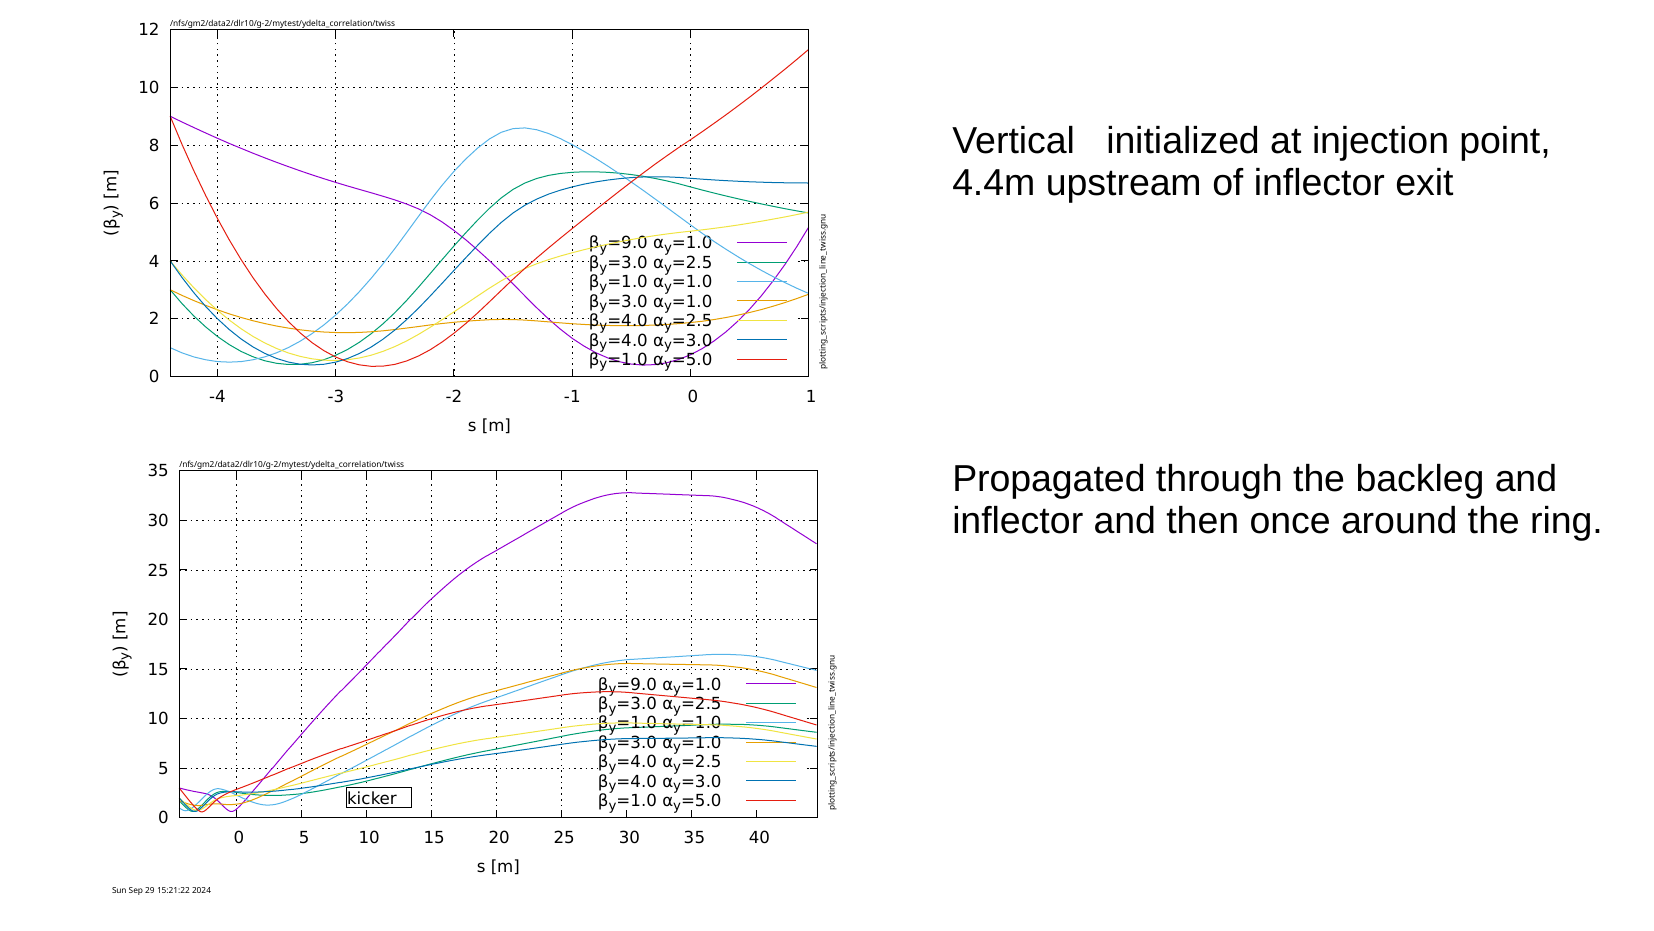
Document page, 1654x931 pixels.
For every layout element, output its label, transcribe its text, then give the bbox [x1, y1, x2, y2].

text_box y [664, 298, 671, 314]
text_box 0 [228, 827, 246, 848]
text_box =5.0 [680, 791, 722, 811]
text_box =5.0 [671, 349, 713, 370]
text_box 25 [142, 560, 170, 581]
text_box β [597, 791, 615, 811]
chart [809, 436, 928, 496]
text_box 8 [143, 136, 161, 156]
text_box 1 [800, 386, 818, 407]
text_box β [588, 233, 606, 247]
text_box 15 [418, 827, 446, 848]
text_box β [597, 752, 615, 771]
text_box y [599, 318, 607, 334]
text_box =9.0 α [607, 235, 665, 252]
text_box 6 [143, 193, 161, 214]
text_box 4 [143, 251, 161, 272]
text_box 2 [143, 309, 161, 330]
text_box β [588, 291, 606, 311]
text_box y [608, 797, 622, 814]
text_box β [588, 330, 606, 349]
text_box y [608, 759, 616, 775]
text_box y [608, 778, 616, 794]
text_box y [664, 279, 671, 295]
text_box 0 [143, 367, 161, 387]
text_box =3.0 α [616, 732, 674, 738]
text_box y [673, 778, 680, 794]
text_box =3.0 α [607, 291, 665, 311]
text_box 25 [548, 827, 576, 848]
text_box 40 [743, 827, 771, 848]
text_box =4.0 α [616, 771, 674, 791]
text_box y [673, 700, 680, 717]
text_box =2.5 [680, 752, 722, 771]
text_box β [597, 713, 615, 723]
text_box 20 [142, 610, 170, 630]
text_box 35 [142, 461, 170, 482]
text_box =1.0 α [607, 272, 665, 291]
text_box 5 [293, 827, 311, 848]
text_box plotting_scripts/injection_line_twiss.gnu [816, 206, 827, 370]
text_box =2.5 [671, 311, 713, 330]
text_box β [597, 732, 615, 739]
text_box 20 [483, 827, 511, 848]
text_box y [608, 700, 616, 717]
text_box ) [m] [109, 611, 130, 653]
text_box =2.5 [680, 694, 722, 700]
text_box y [664, 318, 671, 334]
text_box =1.0 [680, 674, 722, 694]
text_box [179, 301, 186, 308]
text_box /nfs/gm2/data2/dlr10/g-2/mytest/ydelta_correlation/twiss [179, 459, 416, 469]
text_box y [673, 739, 680, 756]
text_box /nfs/gm2/data2/dlr10/g-2/mytest/ydelta_correlation/twiss [170, 18, 407, 28]
text_box [464, 227, 471, 235]
text_box β [588, 252, 606, 272]
text_box β [597, 771, 615, 791]
text_box ) [m] [100, 169, 121, 212]
text_box =1.0 [671, 233, 713, 252]
text_box -4 [209, 386, 227, 407]
text_box y [116, 646, 133, 661]
text_box y [599, 279, 607, 295]
text_box 5 [152, 758, 170, 779]
text_box 10 [133, 78, 160, 98]
text_box kicker [347, 788, 398, 809]
text_box 30 [142, 511, 170, 531]
text_box 30 [613, 827, 641, 848]
text_box (β [109, 659, 130, 678]
text_box 12 [133, 20, 160, 40]
text_box β [588, 311, 606, 330]
text_box -1 [563, 386, 581, 407]
text_box =1.0 α [607, 349, 665, 370]
text_box =3.0 α [607, 252, 665, 272]
text_box β [597, 740, 608, 752]
text_box =3.0 [680, 771, 722, 791]
text_box 10 [353, 827, 381, 848]
text_box =9.0 α [616, 674, 674, 694]
text_box β [588, 349, 606, 370]
text_box 0 [682, 386, 700, 407]
text_box y [673, 797, 687, 814]
text_box 15 [142, 659, 170, 680]
text_box =4.0 α [607, 330, 665, 349]
text_box y [673, 759, 680, 775]
text_box =9.0 α [607, 233, 662, 243]
text_box =1.0 [680, 713, 722, 724]
text_box s [m] [476, 857, 521, 877]
text_box Propagated through the backleg and inflector and then once around the ring. [937, 450, 1639, 549]
text_box -3 [327, 386, 345, 407]
text_box [398, 788, 411, 807]
text_box Vertical initialized at injection point, 4.4m upstream of inflector exit [937, 112, 1613, 212]
text_box =1.0 [671, 291, 713, 311]
text_box y [599, 298, 607, 314]
text_box y [673, 725, 680, 736]
text_box β [588, 247, 599, 252]
text_box =3.0 α [616, 694, 674, 713]
text_box y [599, 259, 607, 276]
text_box 35 [678, 827, 706, 848]
text_box β [597, 674, 615, 691]
text_box =1.0 [671, 272, 713, 291]
text_box 0 [152, 808, 170, 829]
text_box [389, 304, 403, 318]
text_box y [608, 724, 616, 736]
text_box =1.0 α [616, 791, 674, 811]
text_box =1.0 α [616, 724, 673, 732]
text_box y [664, 337, 671, 353]
text_box y [107, 205, 124, 219]
text_box (β [100, 218, 121, 237]
text_box plotting_scripts/injection_line_twiss.gnu [825, 647, 836, 811]
text_box -2 [445, 386, 463, 407]
text_box =2.5 [680, 698, 722, 713]
text_box =1.0 [680, 739, 722, 752]
text_box y [599, 246, 607, 256]
text_box y [599, 337, 607, 353]
text_box y [608, 740, 616, 756]
text_box y [608, 681, 616, 691]
text_box =4.0 α [607, 311, 665, 330]
text_box y [664, 240, 671, 256]
text_box y [599, 356, 613, 373]
text_box s [m] [467, 415, 512, 436]
text_box [180, 802, 187, 810]
text_box =1.0 [680, 732, 722, 737]
text_box β [597, 724, 608, 732]
text_box [477, 208, 490, 221]
text_box Sun Sep 29 15:21:22 2024 [112, 884, 222, 895]
text_box =1.0 α [616, 713, 674, 723]
text_box =1.0 [680, 725, 722, 732]
text_box =2.5 [671, 252, 713, 272]
text_box =3.0 [671, 330, 713, 349]
text_box y [664, 356, 678, 373]
text_box y [673, 681, 680, 696]
text_box =4.0 α [616, 752, 674, 771]
text_box =3.0 α [616, 739, 673, 752]
text_box y [599, 240, 607, 245]
text_box β [597, 694, 615, 713]
text_box β [588, 272, 606, 291]
text_box y [664, 259, 671, 276]
text_box 10 [142, 709, 170, 729]
text_box [198, 320, 206, 327]
